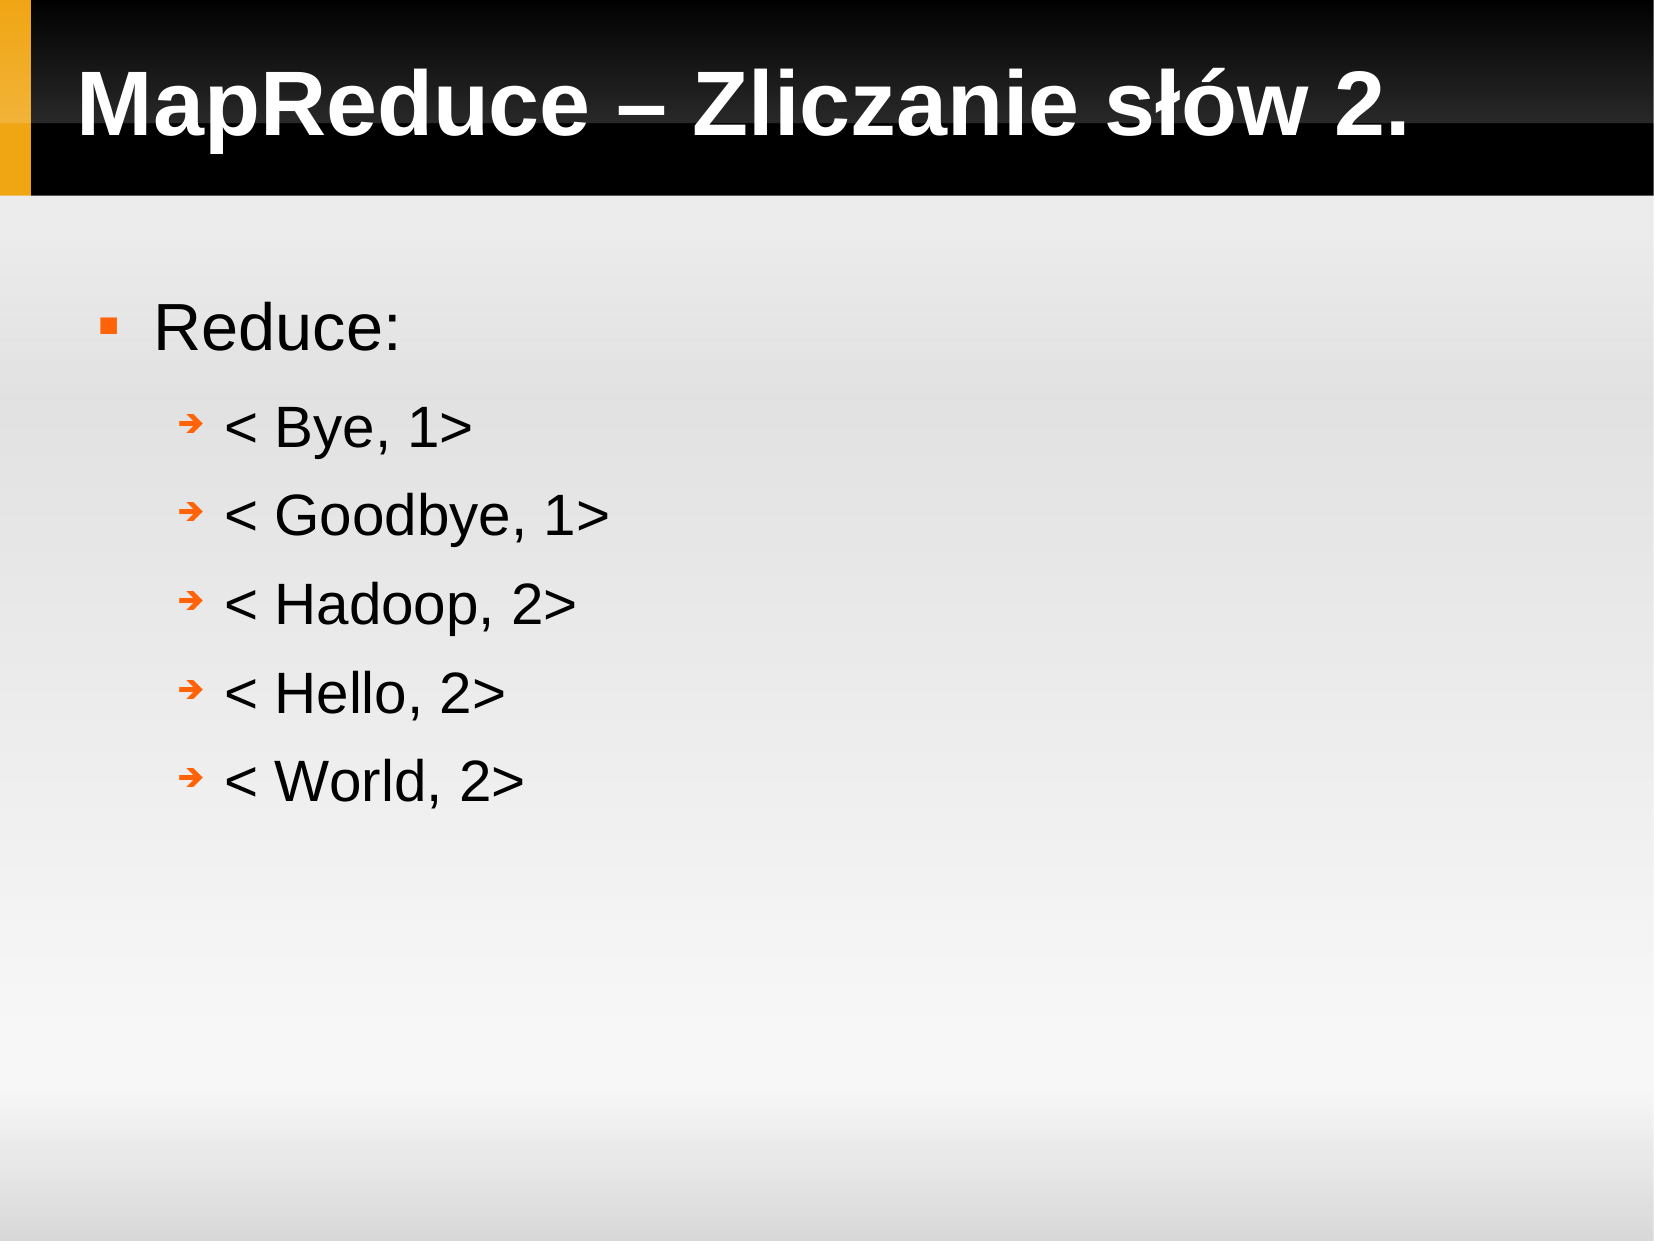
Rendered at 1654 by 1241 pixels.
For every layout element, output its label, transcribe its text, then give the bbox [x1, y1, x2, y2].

picture [0, 0, 1654, 1241]
title MapReduce – Zliczanie słów 2. [76, 0, 1565, 208]
list Reduce: < Bye, 1> < Goodbye, 1> < Hadoop, 2> < Hello, 2> < World, 2> [82, 290, 1571, 1109]
